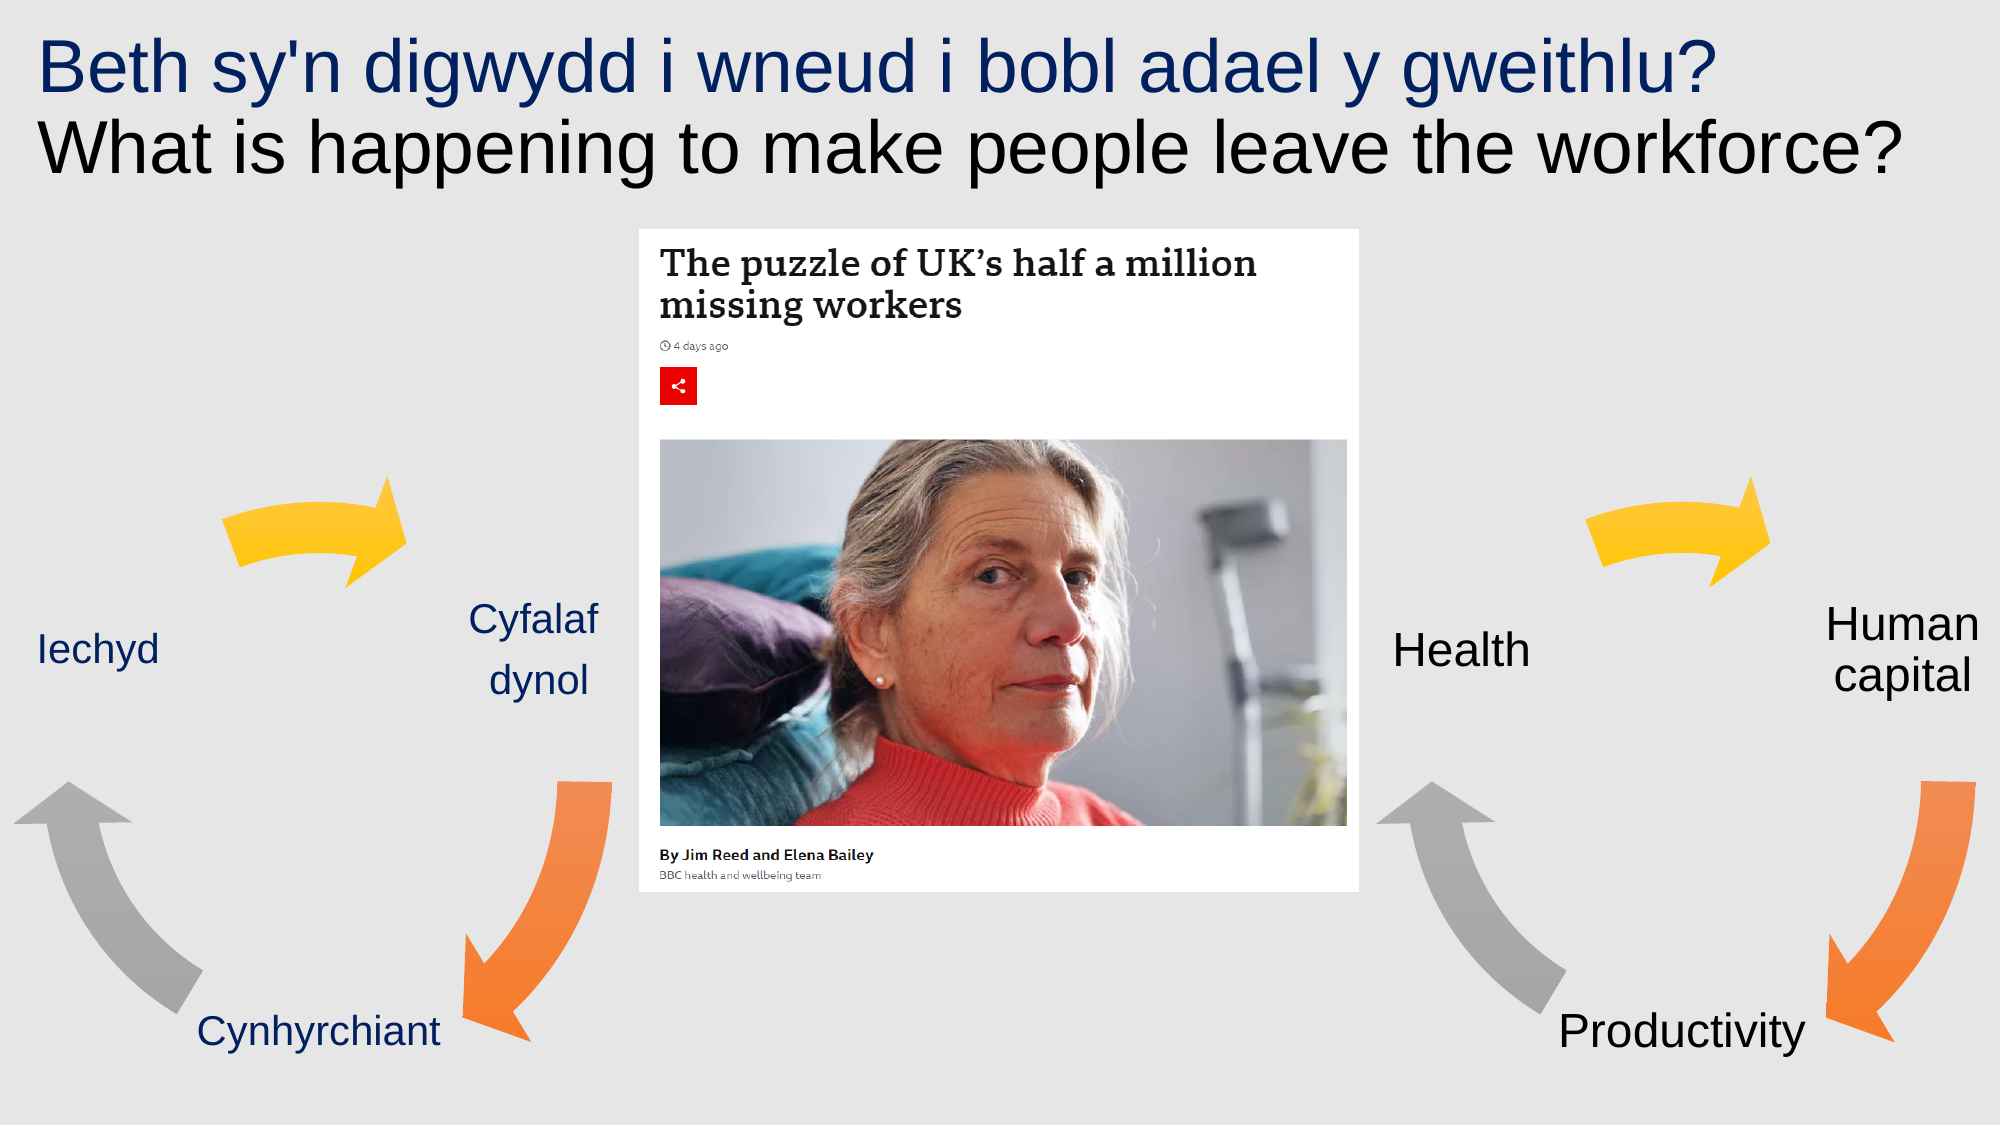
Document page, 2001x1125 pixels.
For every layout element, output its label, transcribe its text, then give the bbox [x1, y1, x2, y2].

text_box Productivity [1551, 901, 1814, 1125]
picture [639, 229, 1359, 892]
text_box [1826, 781, 1976, 1043]
text_box [1376, 782, 1567, 1015]
title Beth sy'n digwydd i wneud i bobl adael y gweithlu? What is happening to make people leave the workforce? [22, 0, 1973, 218]
text_box Cynhyrchiant [187, 901, 450, 1125]
text_box Iechyd [0, 519, 230, 782]
text_box [1585, 476, 1771, 588]
text_box Human capital [1771, 519, 2000, 782]
text_box [462, 781, 612, 1042]
text_box [221, 476, 407, 588]
text_box Cyfalaf dynol [408, 519, 671, 782]
text_box [12, 782, 204, 1015]
text_box Health [1330, 519, 1593, 782]
